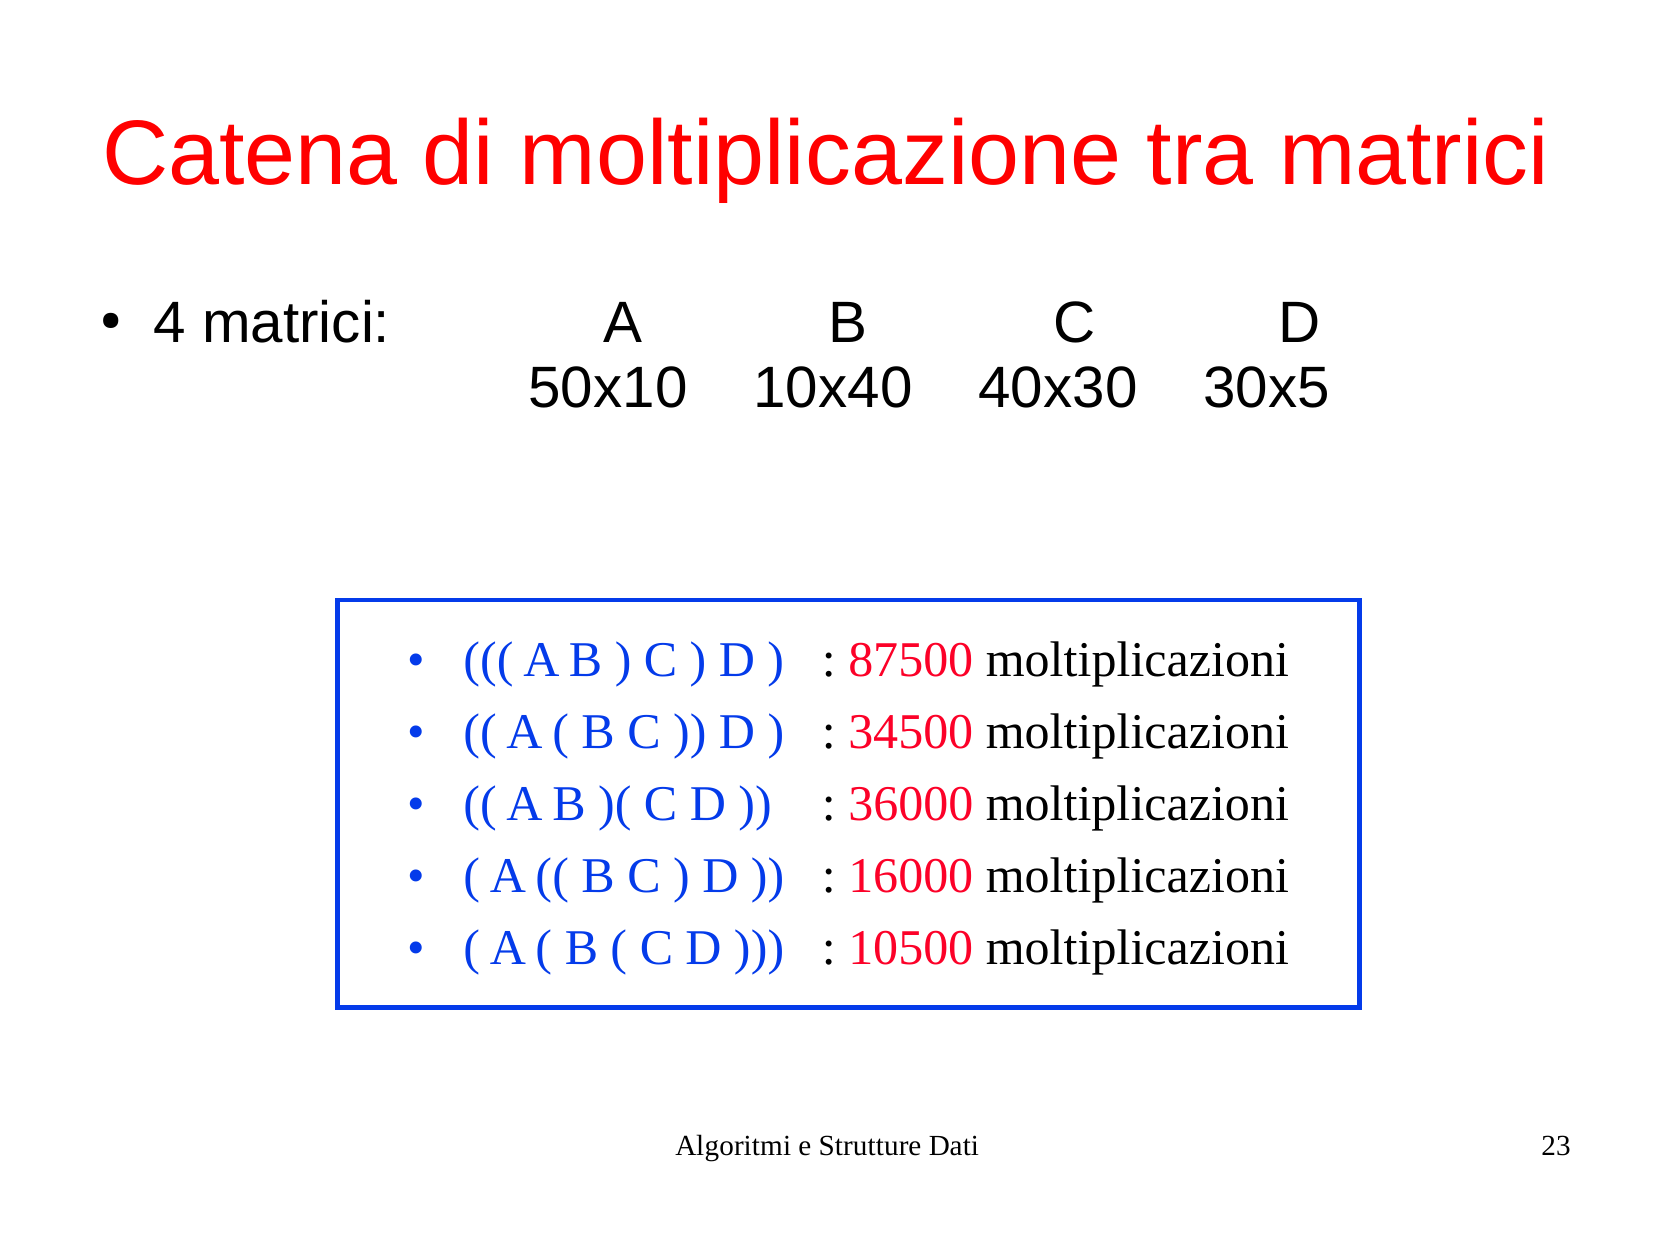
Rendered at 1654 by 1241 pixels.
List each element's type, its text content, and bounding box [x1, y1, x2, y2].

list ((( A B ) C ) D ) : 87500 moltiplicazioni (( A ( B C )) D ) : 34500 moltiplicazioni (( A B )( C D )) : 36000 moltiplicazioni ( A (( B C ) D )) : 16000 moltiplicazioni ( A ( B ( C D ))) : 10500 moltiplicazioni [337, 600, 1360, 1008]
list 4 matrici: A B C D 50x10 10x40 40x30 30x5 [82, 290, 1571, 1109]
title Catena di moltiplicazione tra matrici [82, 49, 1571, 257]
